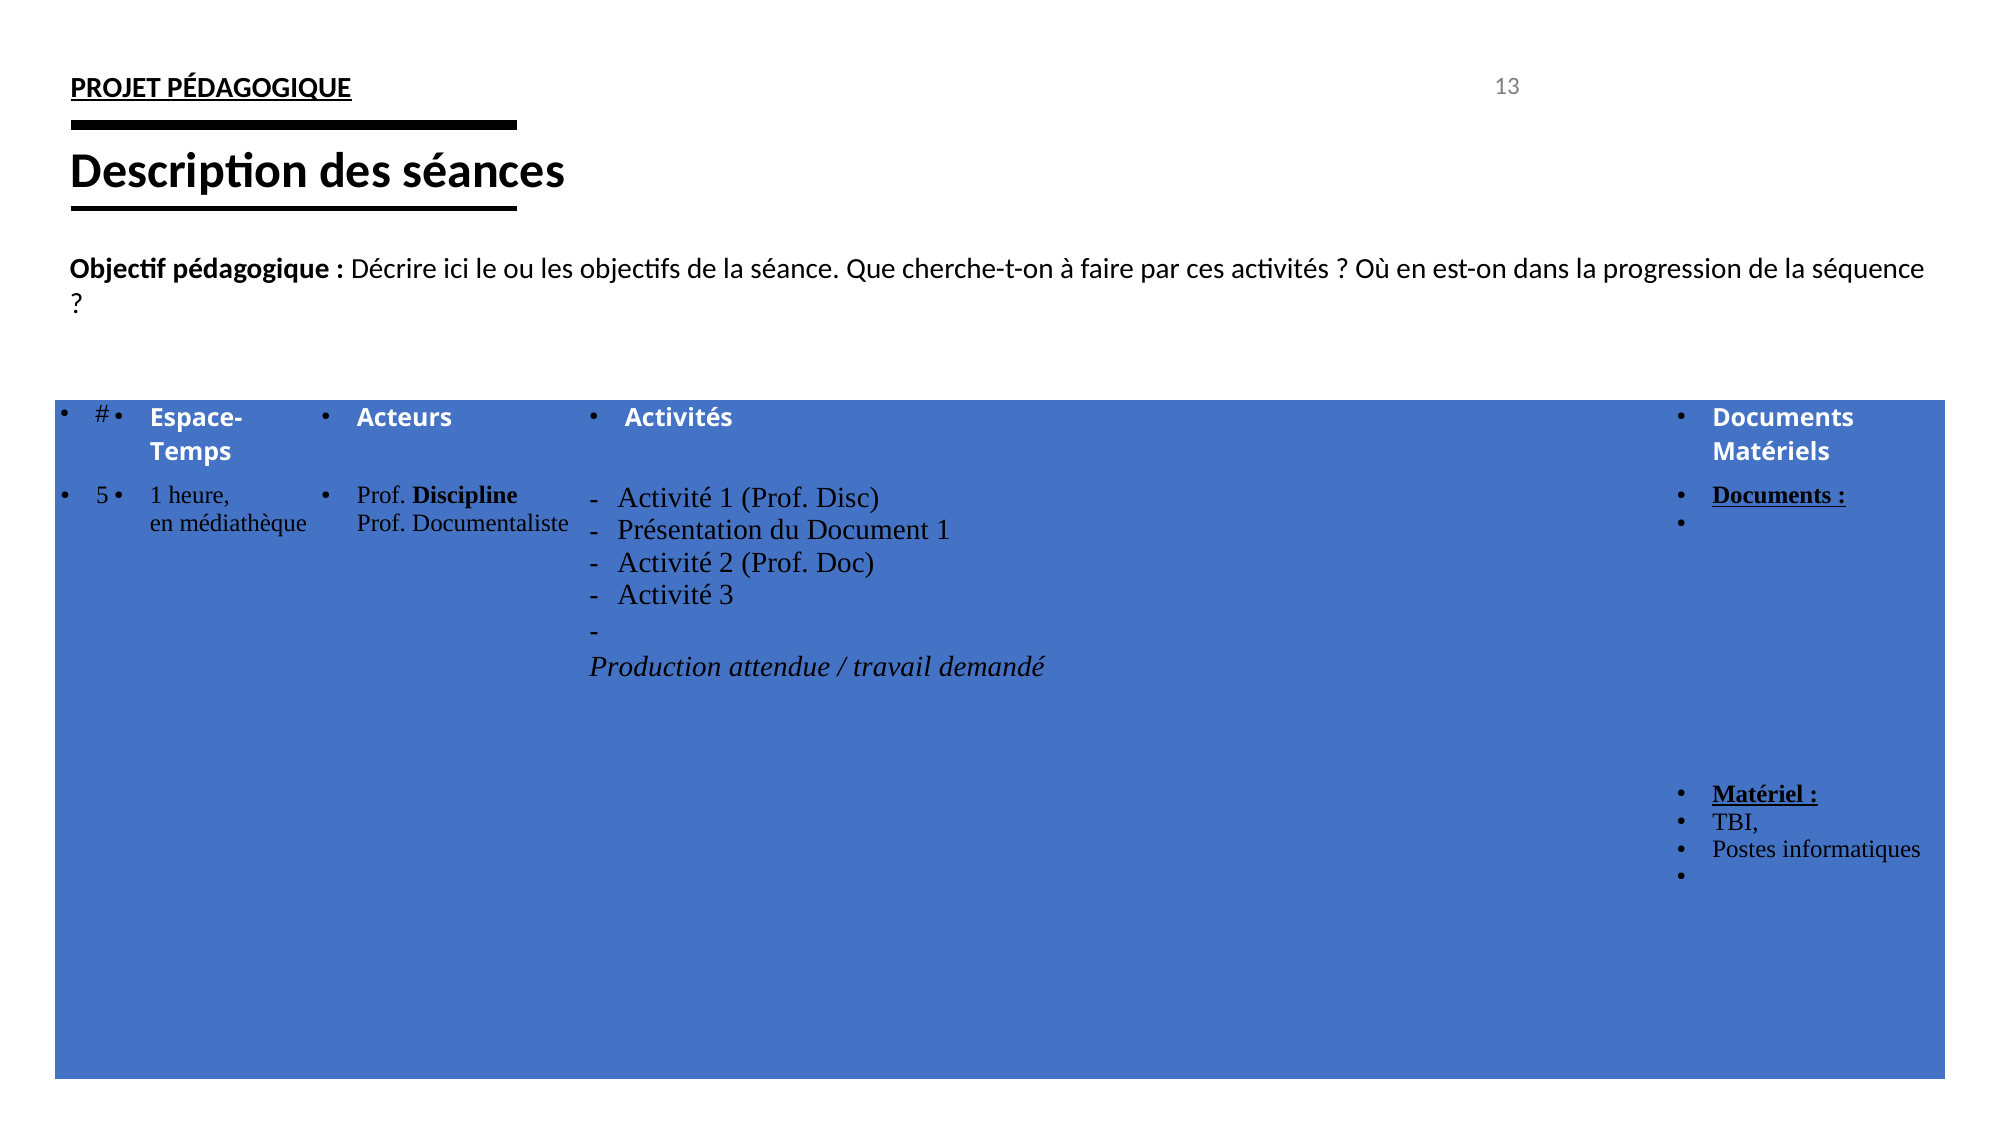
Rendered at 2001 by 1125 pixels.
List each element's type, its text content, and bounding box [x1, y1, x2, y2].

text_box PROJET PÉDAGOGIQUE [70, 68, 355, 104]
table_cell Prof. Discipline Prof. Documentaliste [321, 482, 589, 1079]
table_header # [55, 400, 114, 482]
table_cell Documents : [1677, 482, 1945, 780]
text_box [1479, 54, 1930, 115]
table_header Acteurs [321, 400, 589, 482]
table_cell 1 heure, en médiathèque [114, 482, 321, 1079]
table_header Activités [589, 400, 1677, 482]
table_header Espace-Temps [114, 400, 321, 482]
table_cell 5 [55, 482, 114, 1079]
table_cell Activité 1 (Prof. Disc) Présentation du Document 1 Activité 2 (Prof. Doc) Activité 3 Production attendue / travail demandé [589, 482, 1677, 1079]
text_box Objectif pédagogique : Décrire ici le ou les objectifs de la séance. Que cherche-t-on à faire par ces activités ? Où en est-on dans la progression de la séquence ? [55, 241, 1945, 389]
table_header Documents Matériels [1677, 400, 1945, 482]
text_box Description des séances [70, 137, 571, 198]
table_cell Matériel : TBI, Postes informatiques [1677, 780, 1945, 1079]
